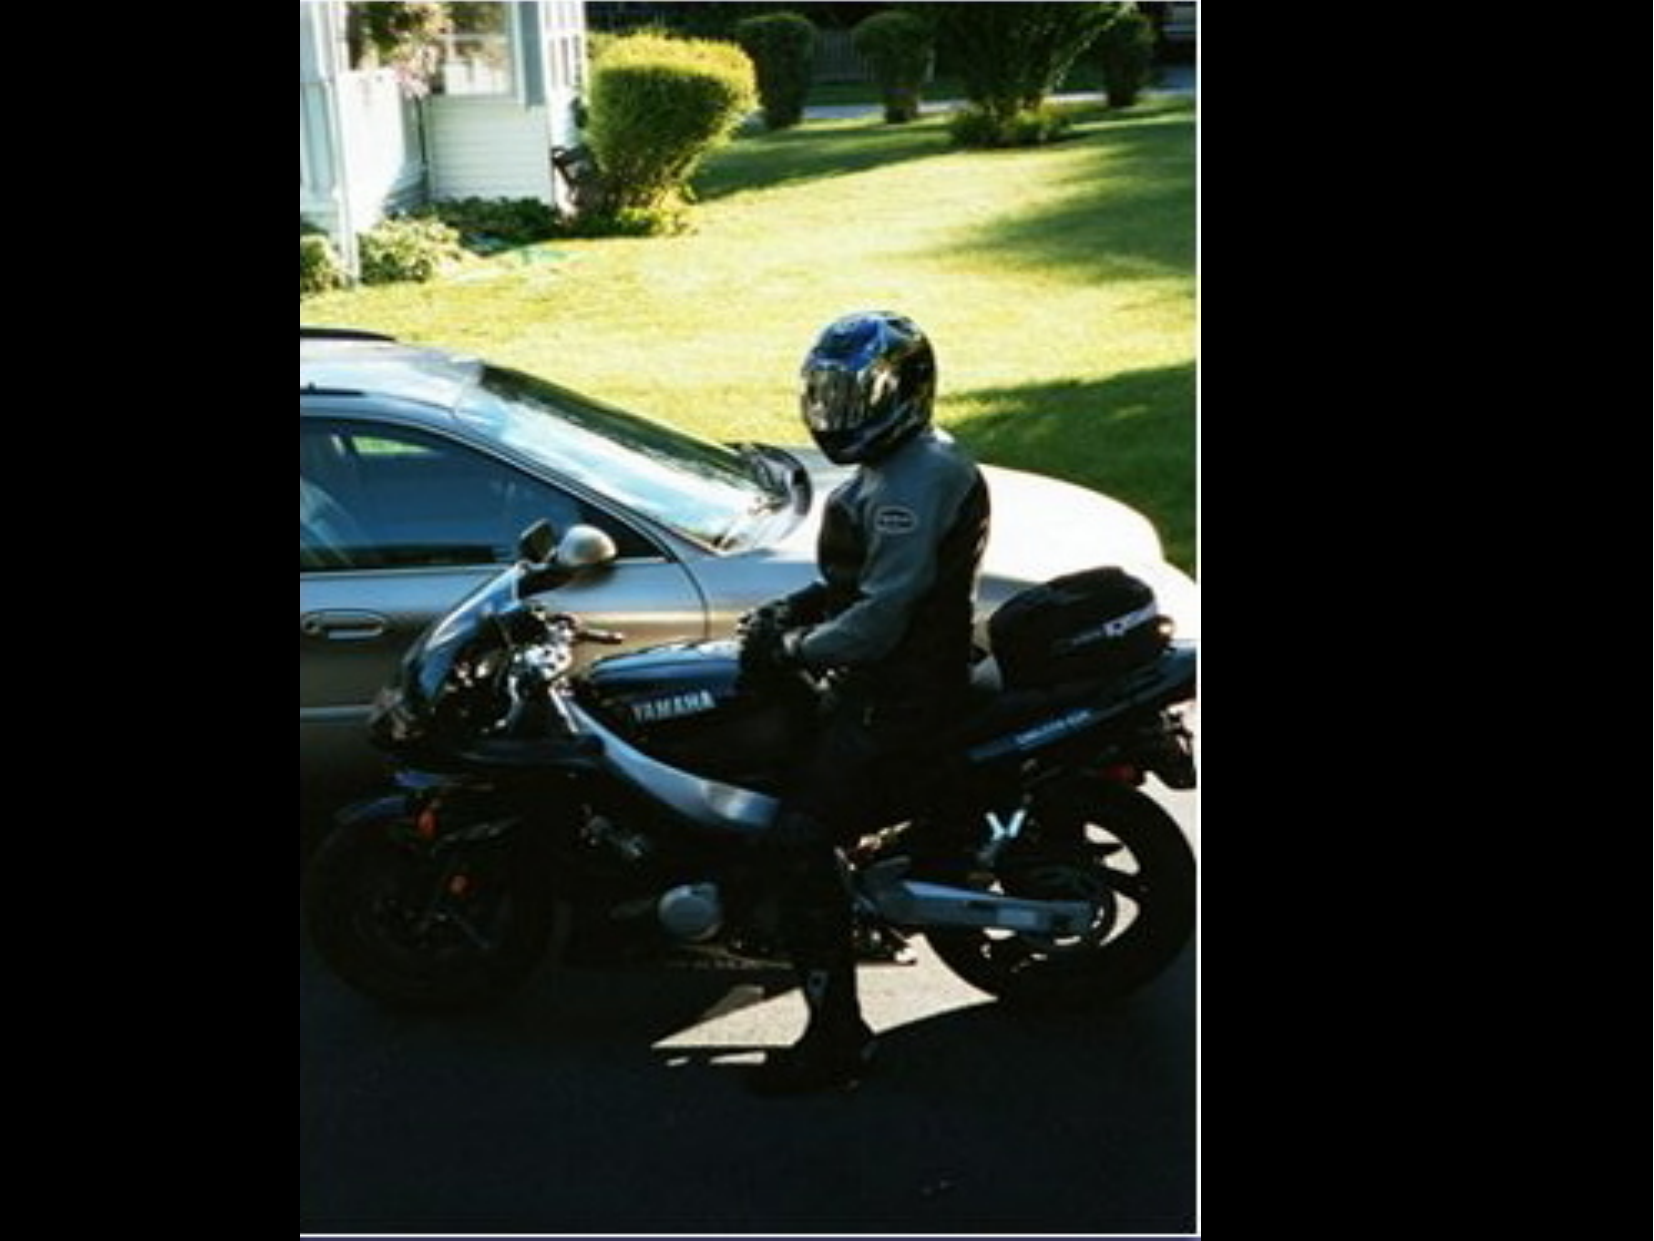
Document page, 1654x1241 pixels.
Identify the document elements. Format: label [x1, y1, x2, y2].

picture [300, 0, 1201, 1241]
